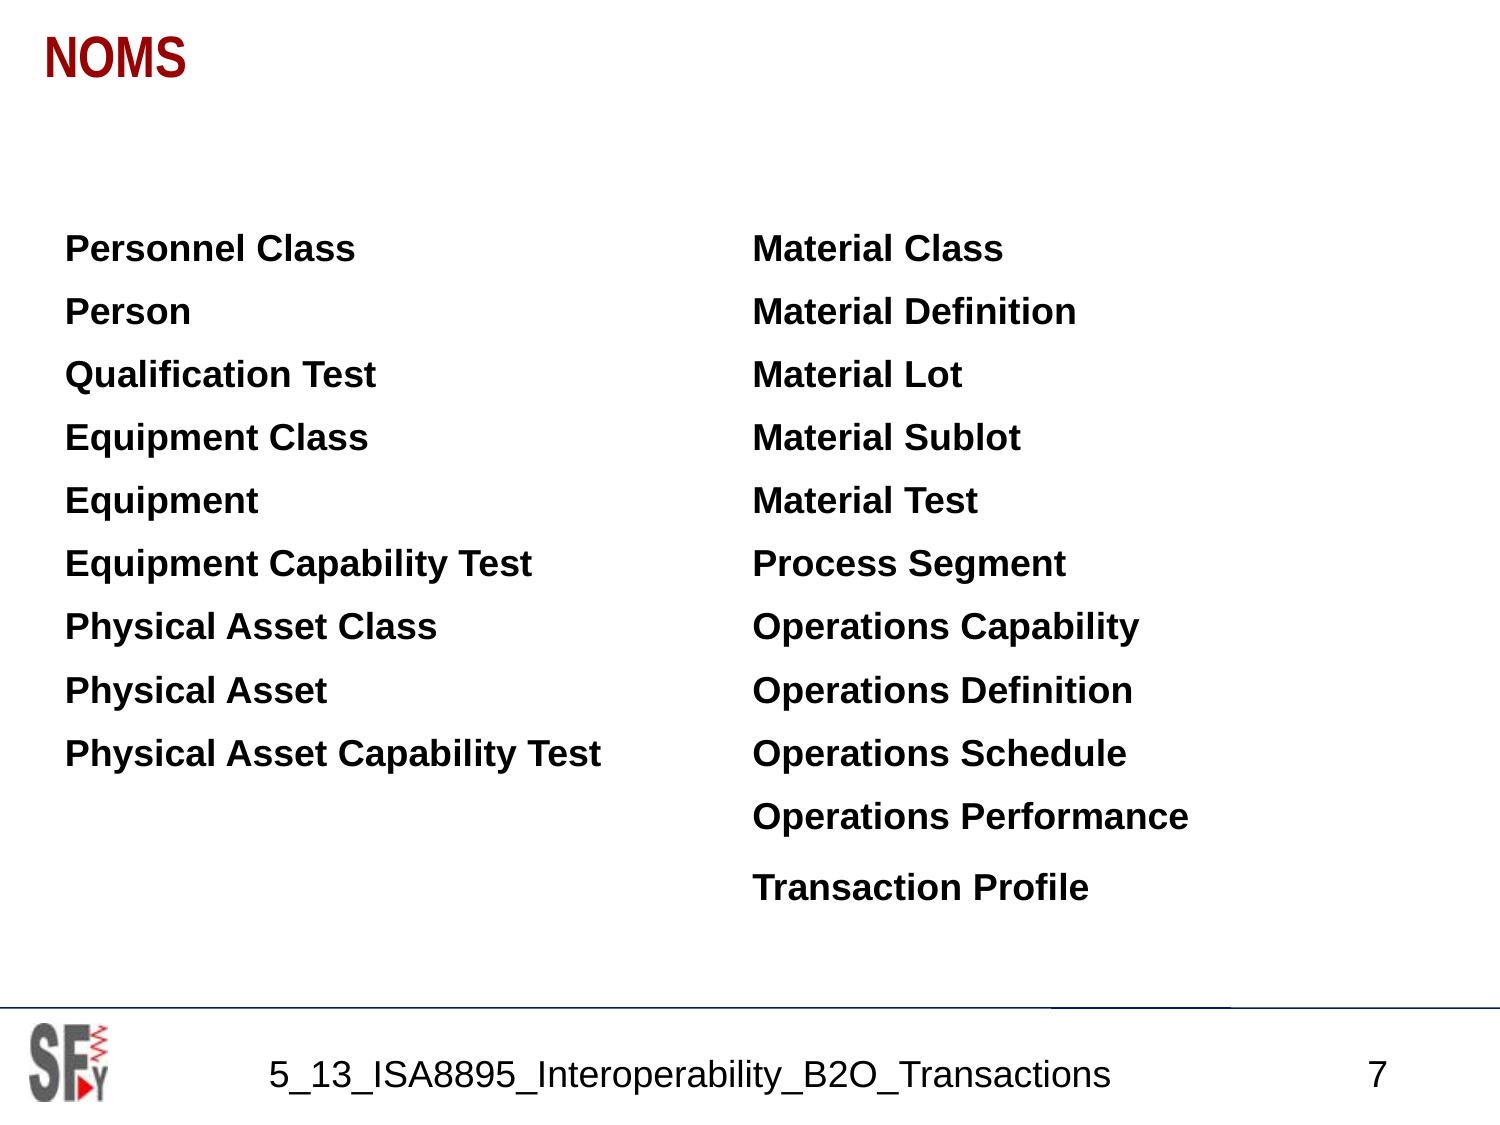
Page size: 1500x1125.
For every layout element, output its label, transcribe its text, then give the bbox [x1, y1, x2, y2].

table_cell Equipment Class [50, 409, 737, 472]
picture [29, 1023, 108, 1102]
table_header Personnel Class [50, 220, 737, 283]
table_cell Physical Asset Class [50, 598, 737, 661]
table_cell Qualification Test [50, 346, 737, 409]
table_cell Material Definition [737, 283, 1425, 346]
table_cell Equipment [50, 472, 737, 535]
table_cell Equipment Capability Test [50, 535, 737, 598]
table_cell Physical Asset Capability Test [50, 724, 737, 788]
table_cell Transaction Profile [737, 858, 1425, 929]
title NOMS [29, 12, 1471, 138]
table_cell Material Test [737, 472, 1425, 535]
table_cell Operations Definition [737, 661, 1425, 724]
slide_number <numéro> [1352, 1034, 1490, 1103]
table_cell Operations Performance [737, 788, 1425, 858]
table_cell Person [50, 283, 737, 346]
table_cell Operations Schedule [737, 724, 1425, 788]
table_cell [50, 858, 737, 929]
table_cell [50, 788, 737, 858]
table_cell Process Segment [737, 535, 1425, 598]
table_header Material Class [737, 220, 1425, 283]
table_cell Operations Capability [737, 598, 1425, 661]
table_cell Physical Asset [50, 661, 737, 724]
table_cell Material Sublot [737, 409, 1425, 472]
table_cell Material Lot [737, 346, 1425, 409]
footer 5_13_ISA8895_Interoperability_B2O_Transactions [253, 1034, 1336, 1103]
